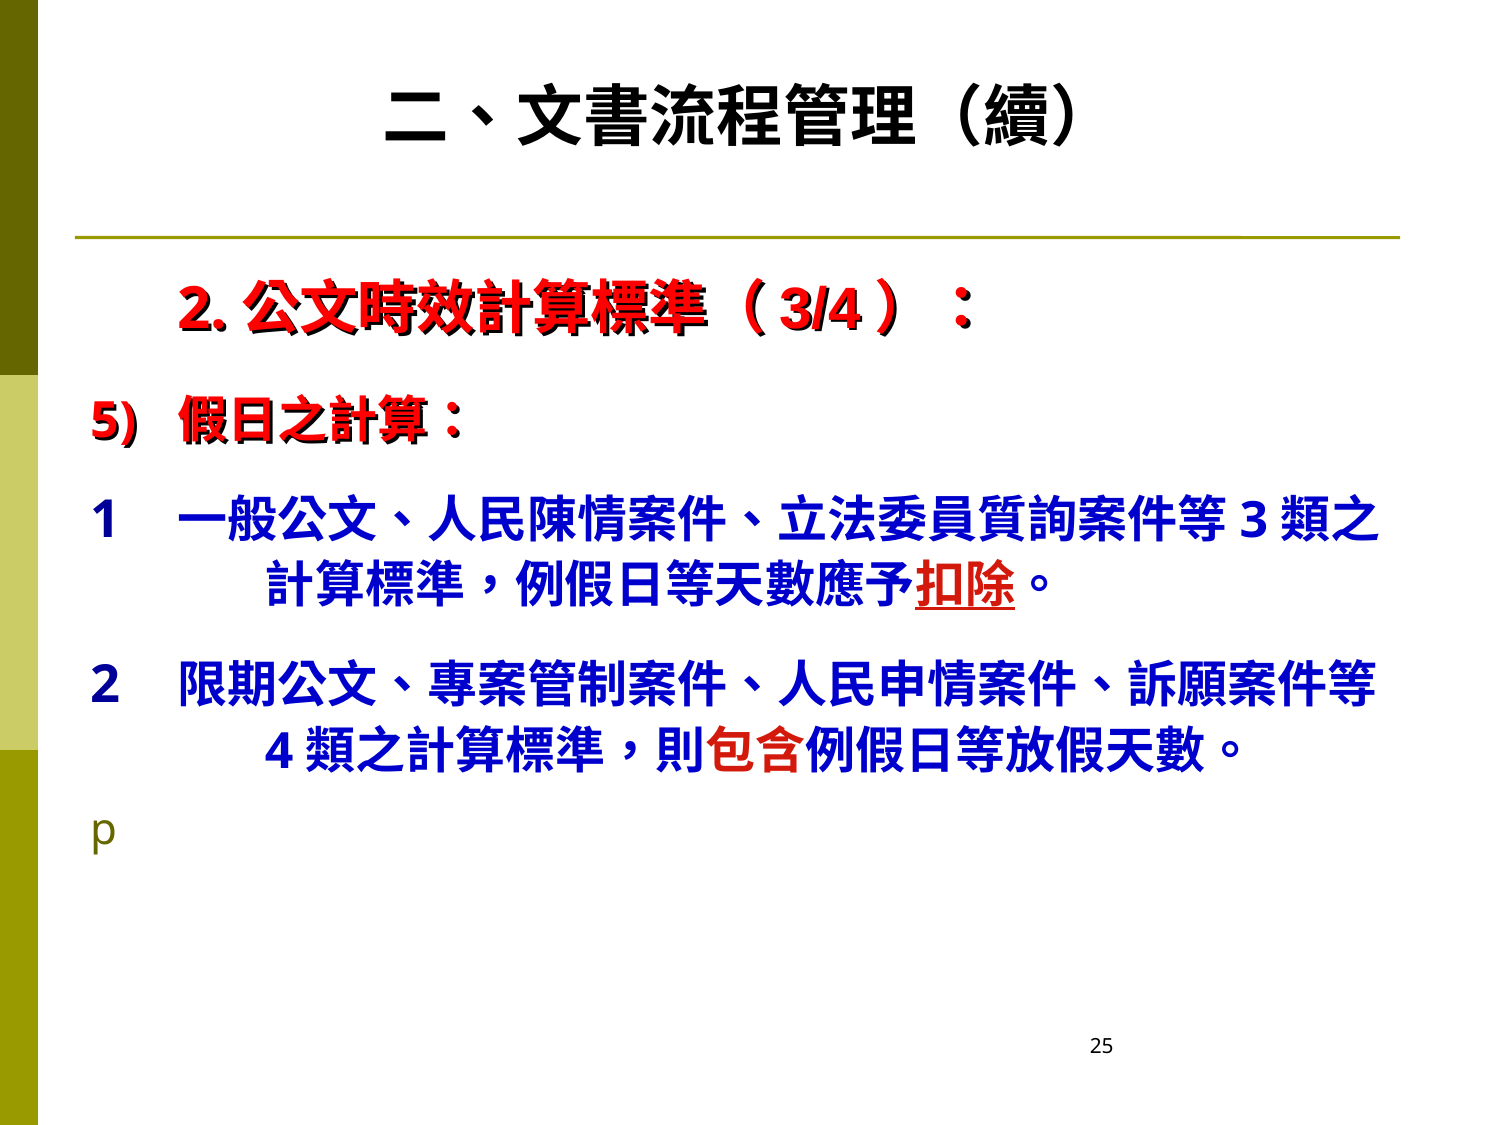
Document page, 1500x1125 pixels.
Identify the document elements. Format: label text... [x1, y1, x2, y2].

text_box [1074, 1025, 1426, 1101]
title 二、文書流程管理（續） [75, 45, 1426, 161]
list 2.公文時效計算標準（3/4）： 假日之計算： 一般公文、人民陳情案件、立法委員質詢案件等3類之計算標準，例假日等天數應予扣除。 限期公文、專案管制案件、人民申情案件、訴願案件等4類之計算標準，則包含例假日等放假天數。 [75, 262, 1426, 1006]
